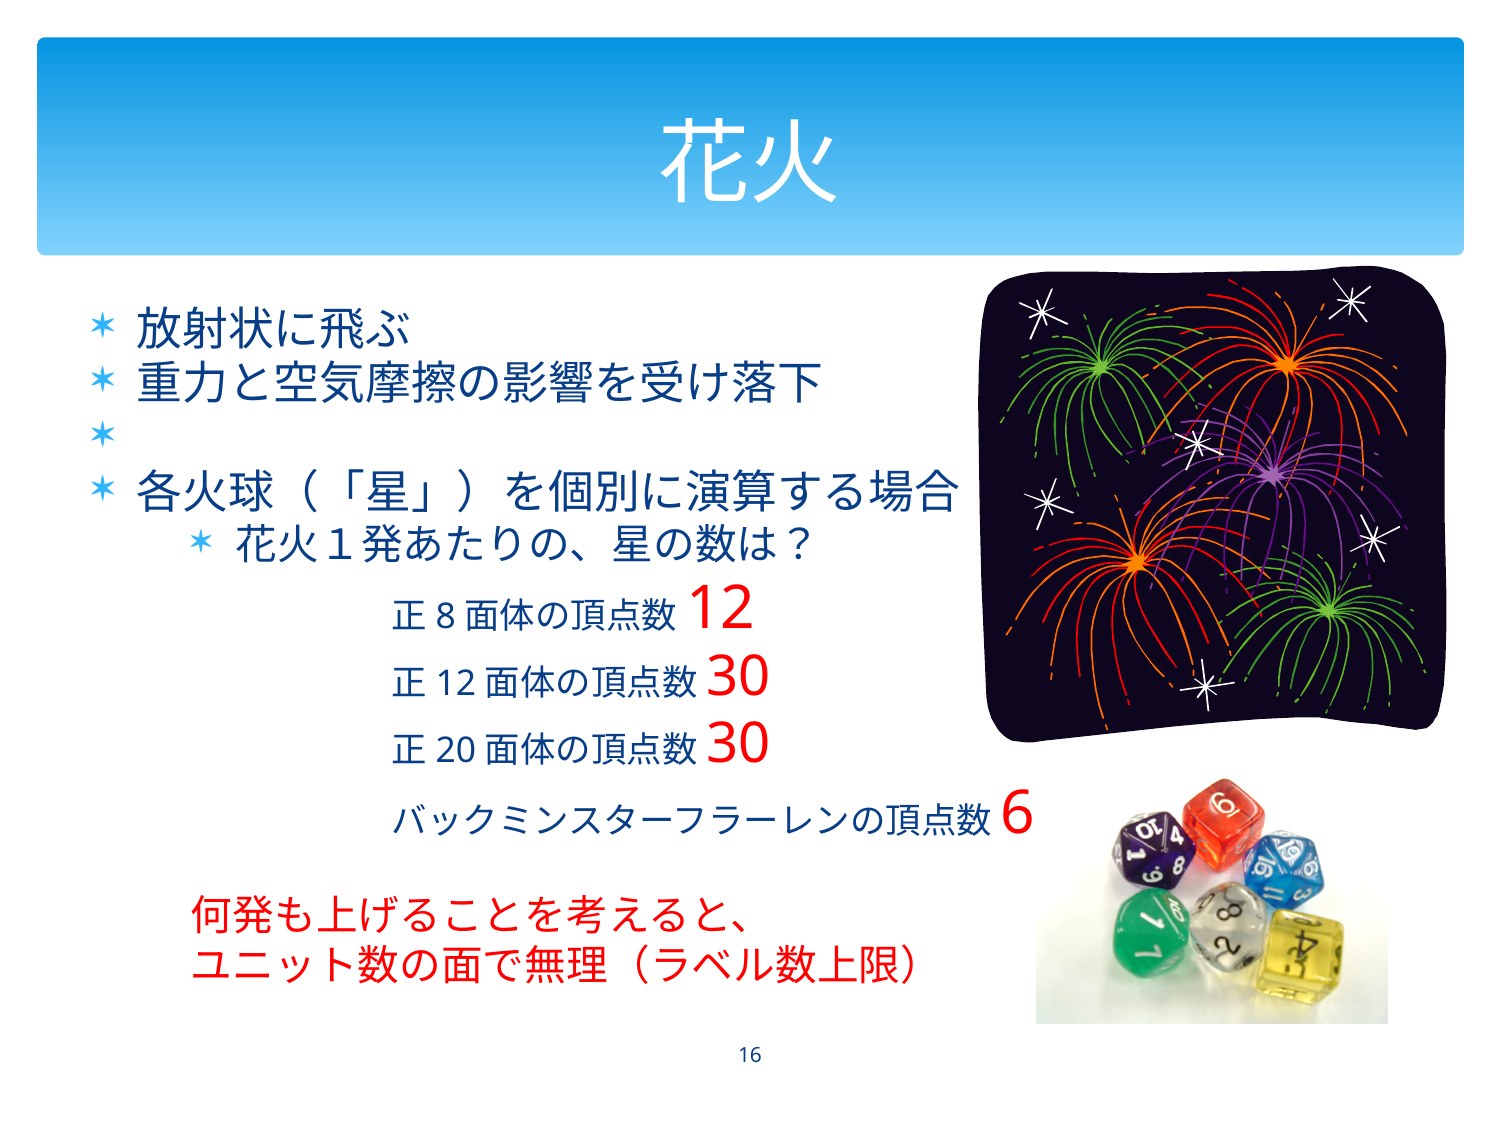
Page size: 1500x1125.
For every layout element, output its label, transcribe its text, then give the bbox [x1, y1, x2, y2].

picture [1036, 761, 1388, 1025]
picture [976, 264, 1448, 744]
title 花火 [75, 55, 1426, 262]
list 放射状に飛ぶ 重力と空気摩擦の影響を受け落下 各火球（「星」）を個別に演算する場合 花火１発あたりの、星の数は？ 正8面体の頂点数12 正12面体の頂点数30 正20面体の頂点数30 バックミンスターフラーレンの頂点数60 … 何発も上げることを考えると、 ユニット数の面で無理（ラベル数上限） [76, 302, 1424, 1006]
text_box [654, 1025, 846, 1086]
